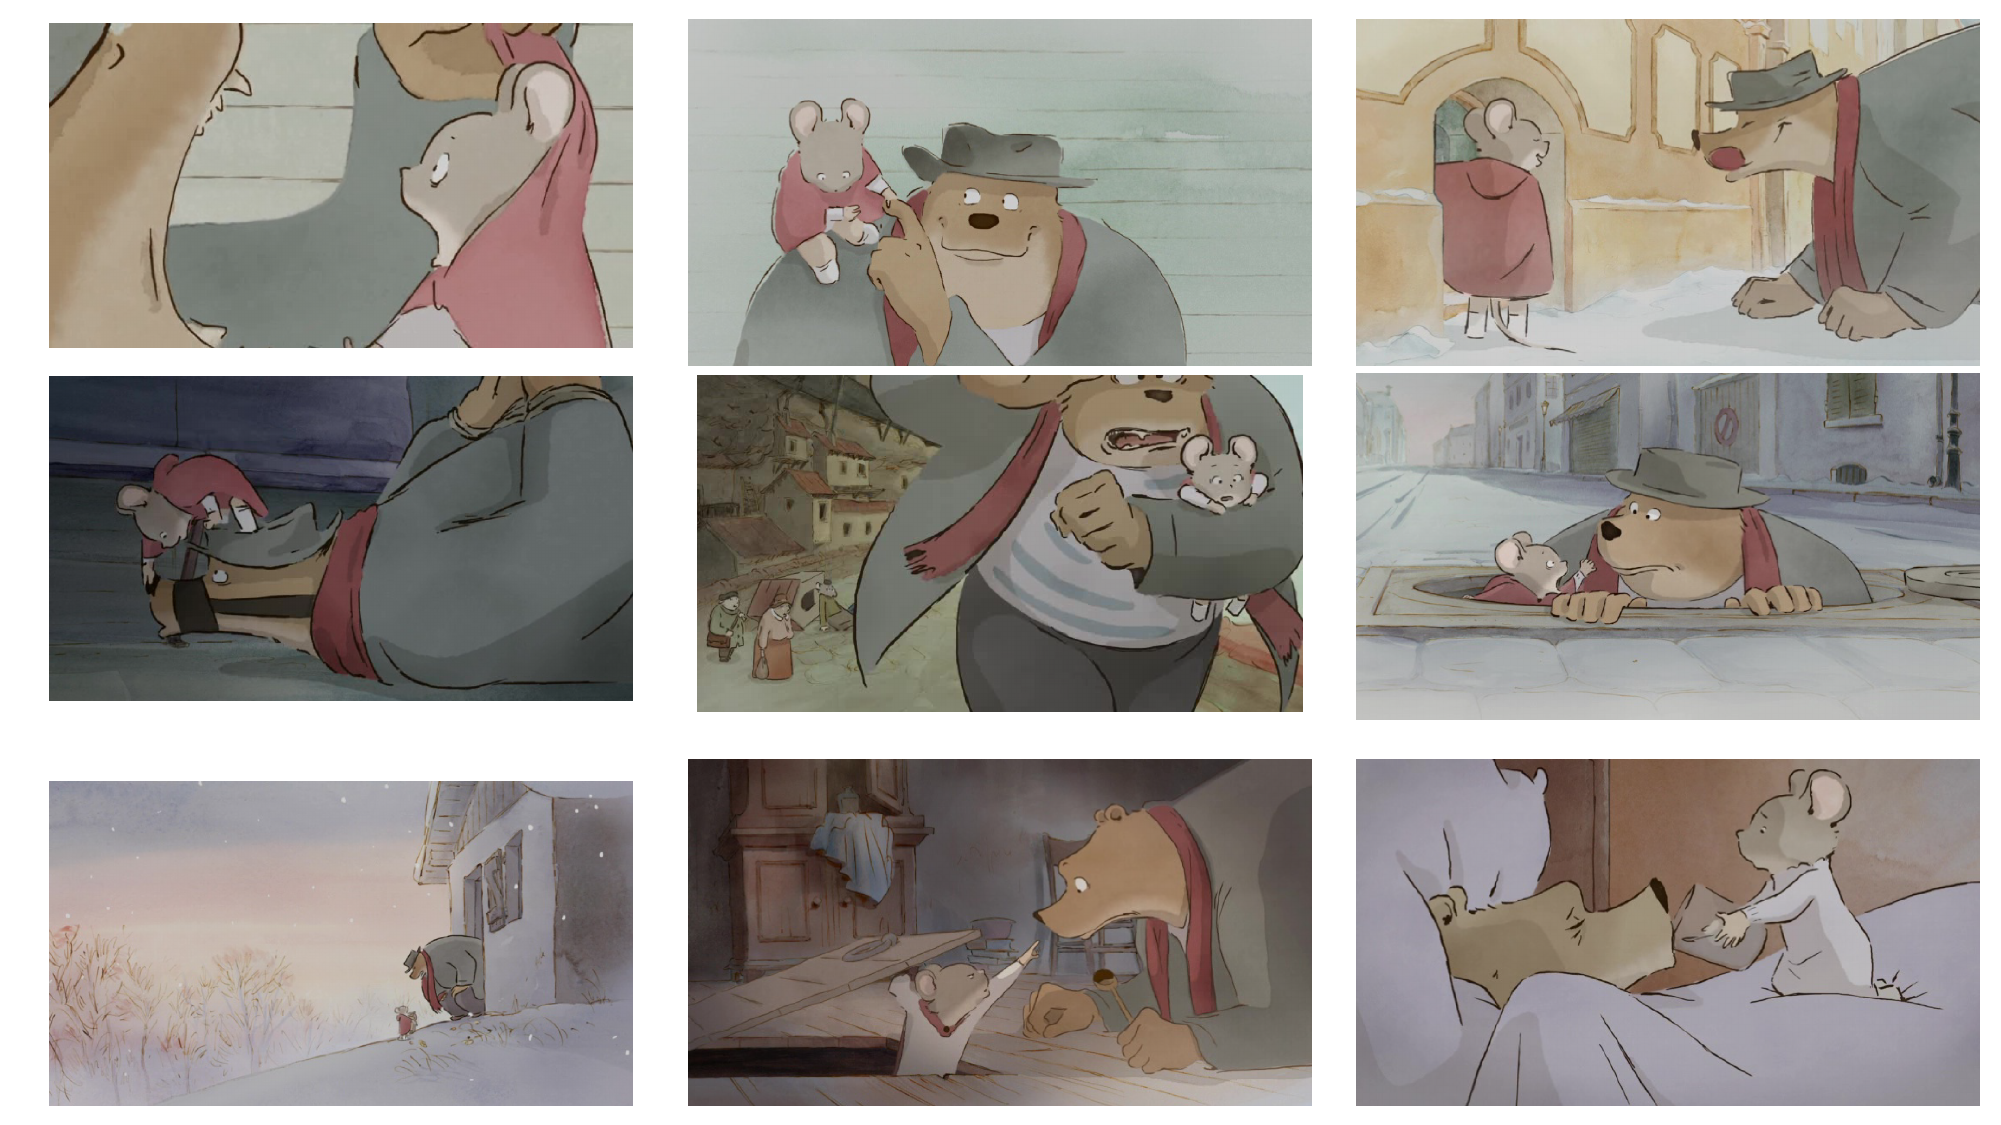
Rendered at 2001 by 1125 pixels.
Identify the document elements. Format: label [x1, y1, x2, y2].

picture [1356, 19, 1980, 366]
picture [688, 759, 1312, 1106]
picture [49, 781, 633, 1106]
picture [697, 375, 1303, 712]
picture [49, 376, 633, 701]
picture [1356, 759, 1980, 1106]
picture [1356, 373, 1980, 720]
picture [49, 23, 633, 348]
picture [688, 19, 1312, 366]
